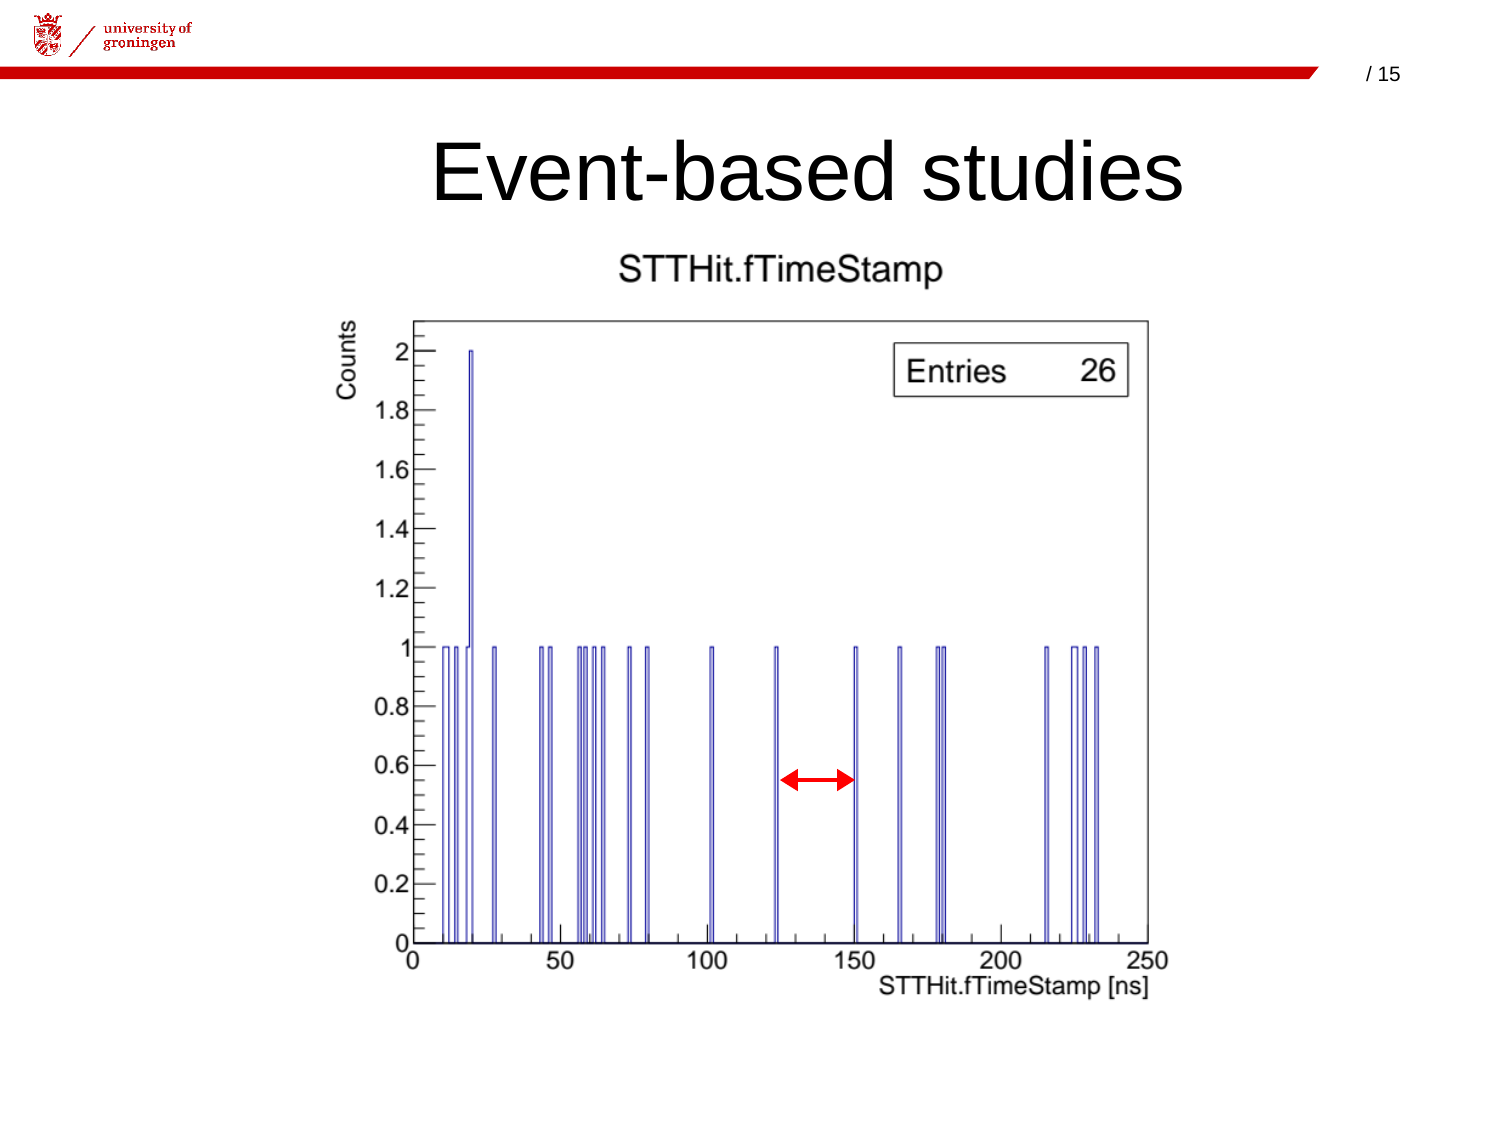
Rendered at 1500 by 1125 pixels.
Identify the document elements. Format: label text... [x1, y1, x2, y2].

text_box / 1 [1351, 55, 1487, 94]
title Event-based studies [0, 101, 1500, 232]
picture [322, 244, 1240, 1021]
picture [34, 13, 192, 57]
